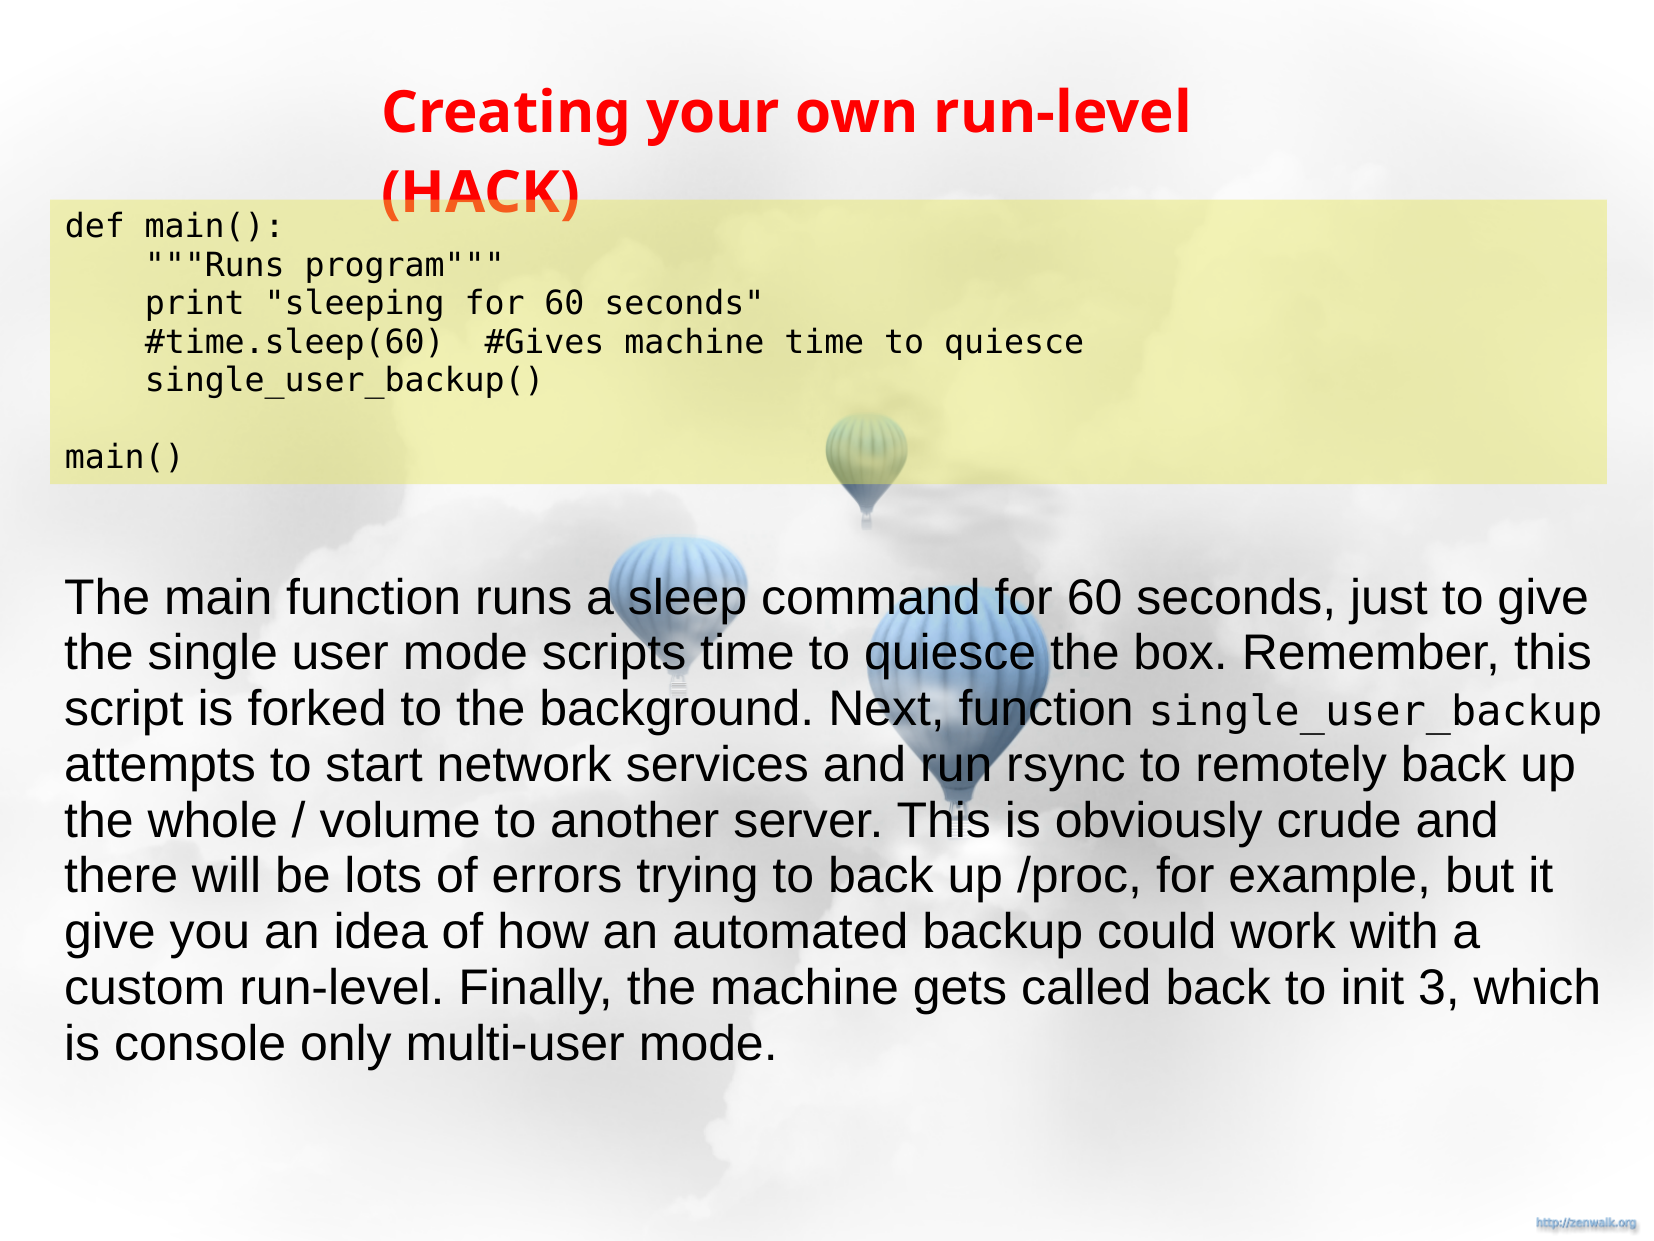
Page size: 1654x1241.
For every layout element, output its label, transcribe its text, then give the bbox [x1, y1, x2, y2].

text_box def main(): """Runs program""" print "sleeping for 60 seconds" #time.sleep(60) #Gives machine time to quiesce single_user_backup() main() [50, 199, 1607, 485]
text_box The main function runs a sleep command for 60 seconds, just to give the single user mode scripts time to quiesce the box. Remember, this script is forked to the background. Next, function single_user_backup attempts to start network services and run rsync to remotely back up the whole / volume to another server. This is obviously crude and there will be lots of errors trying to back up /proc, for example, but it give you an idea of how an automated backup could work with a custom run-level. Finally, the machine gets called back to init 3, which is console only multi-user mode. [49, 561, 1625, 1079]
text_box Creating your own run-level (HACK) [366, 63, 1320, 149]
